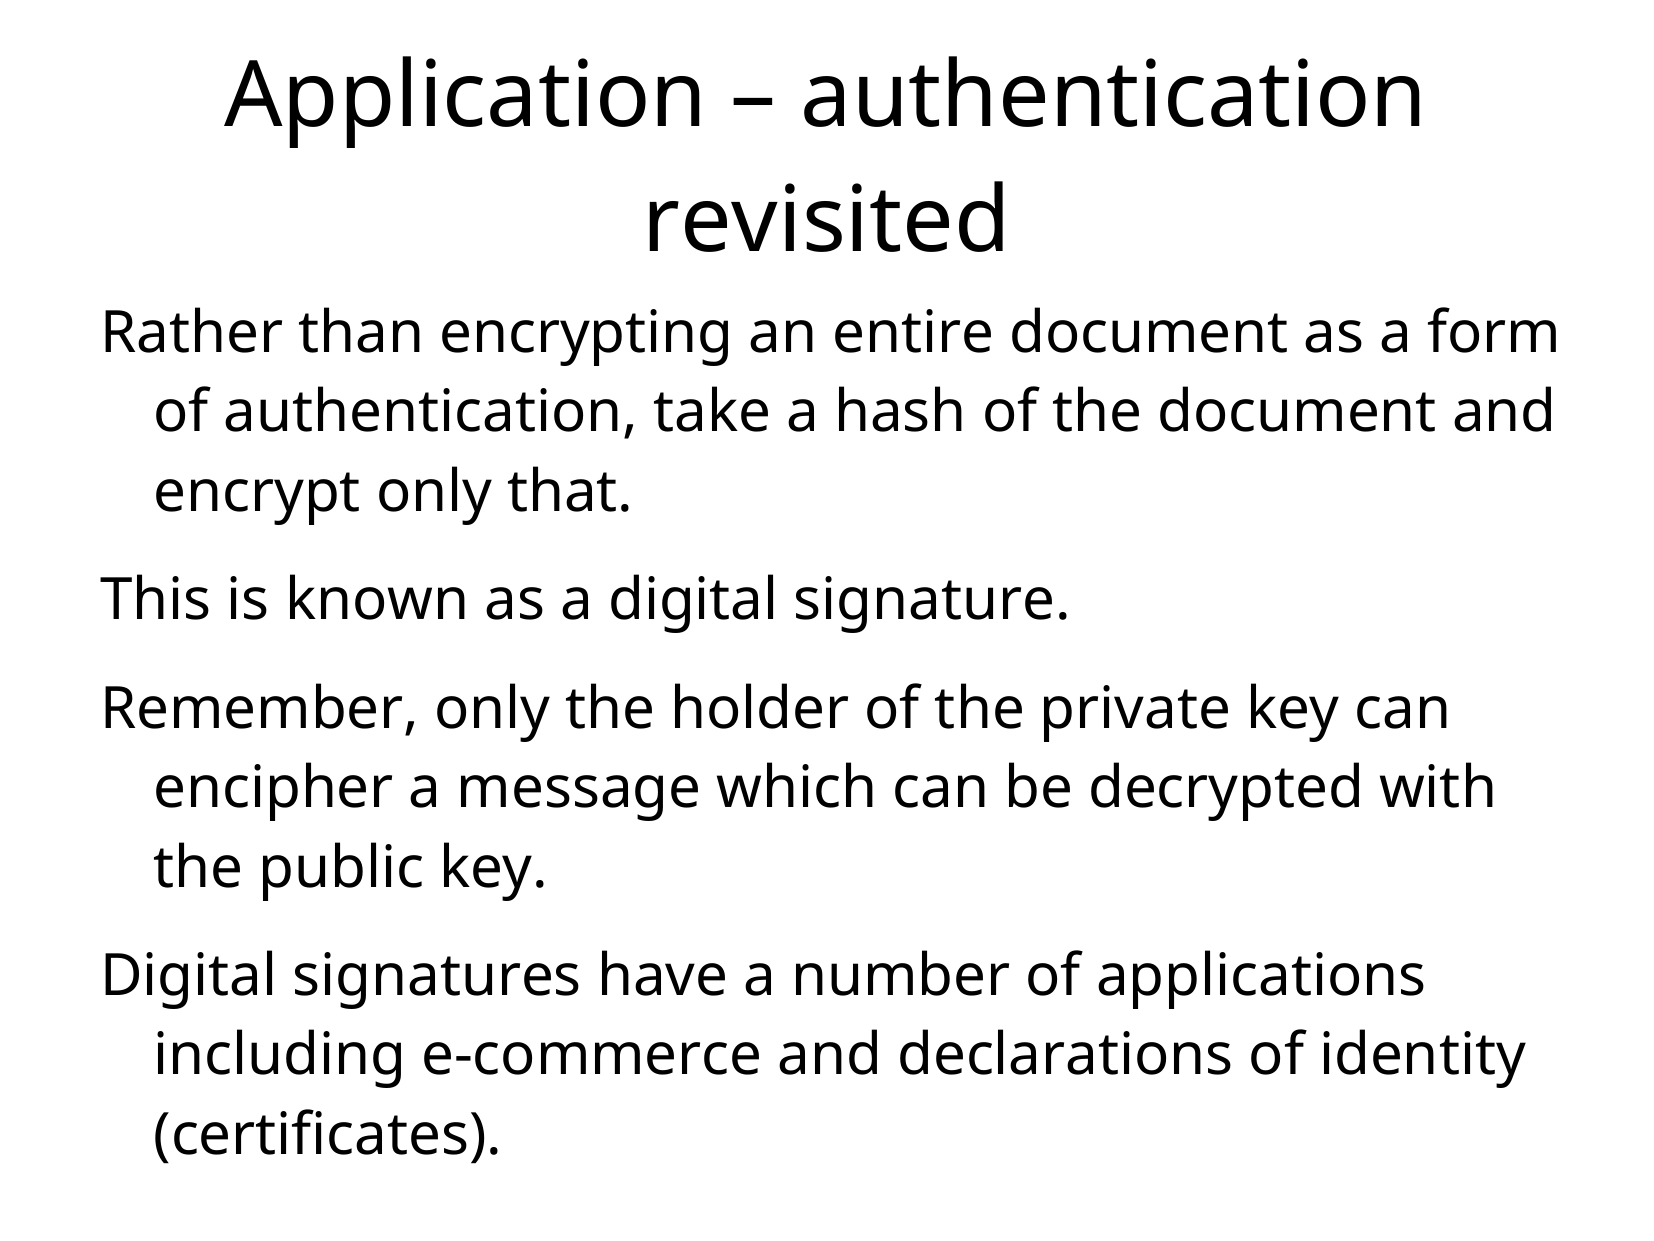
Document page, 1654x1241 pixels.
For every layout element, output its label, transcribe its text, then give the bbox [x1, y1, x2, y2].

title Application – authentication revisited [82, 42, 1571, 264]
list Rather than encrypting an entire document as a form of authentication, take a hash of the document and encrypt only that. This is known as a digital signature. Remember, only the holder of the private key can encipher a message which can be decrypted with the public key. Digital signatures have a number of applications including e-commerce and declarations of identity (certificates). [82, 290, 1571, 1109]
